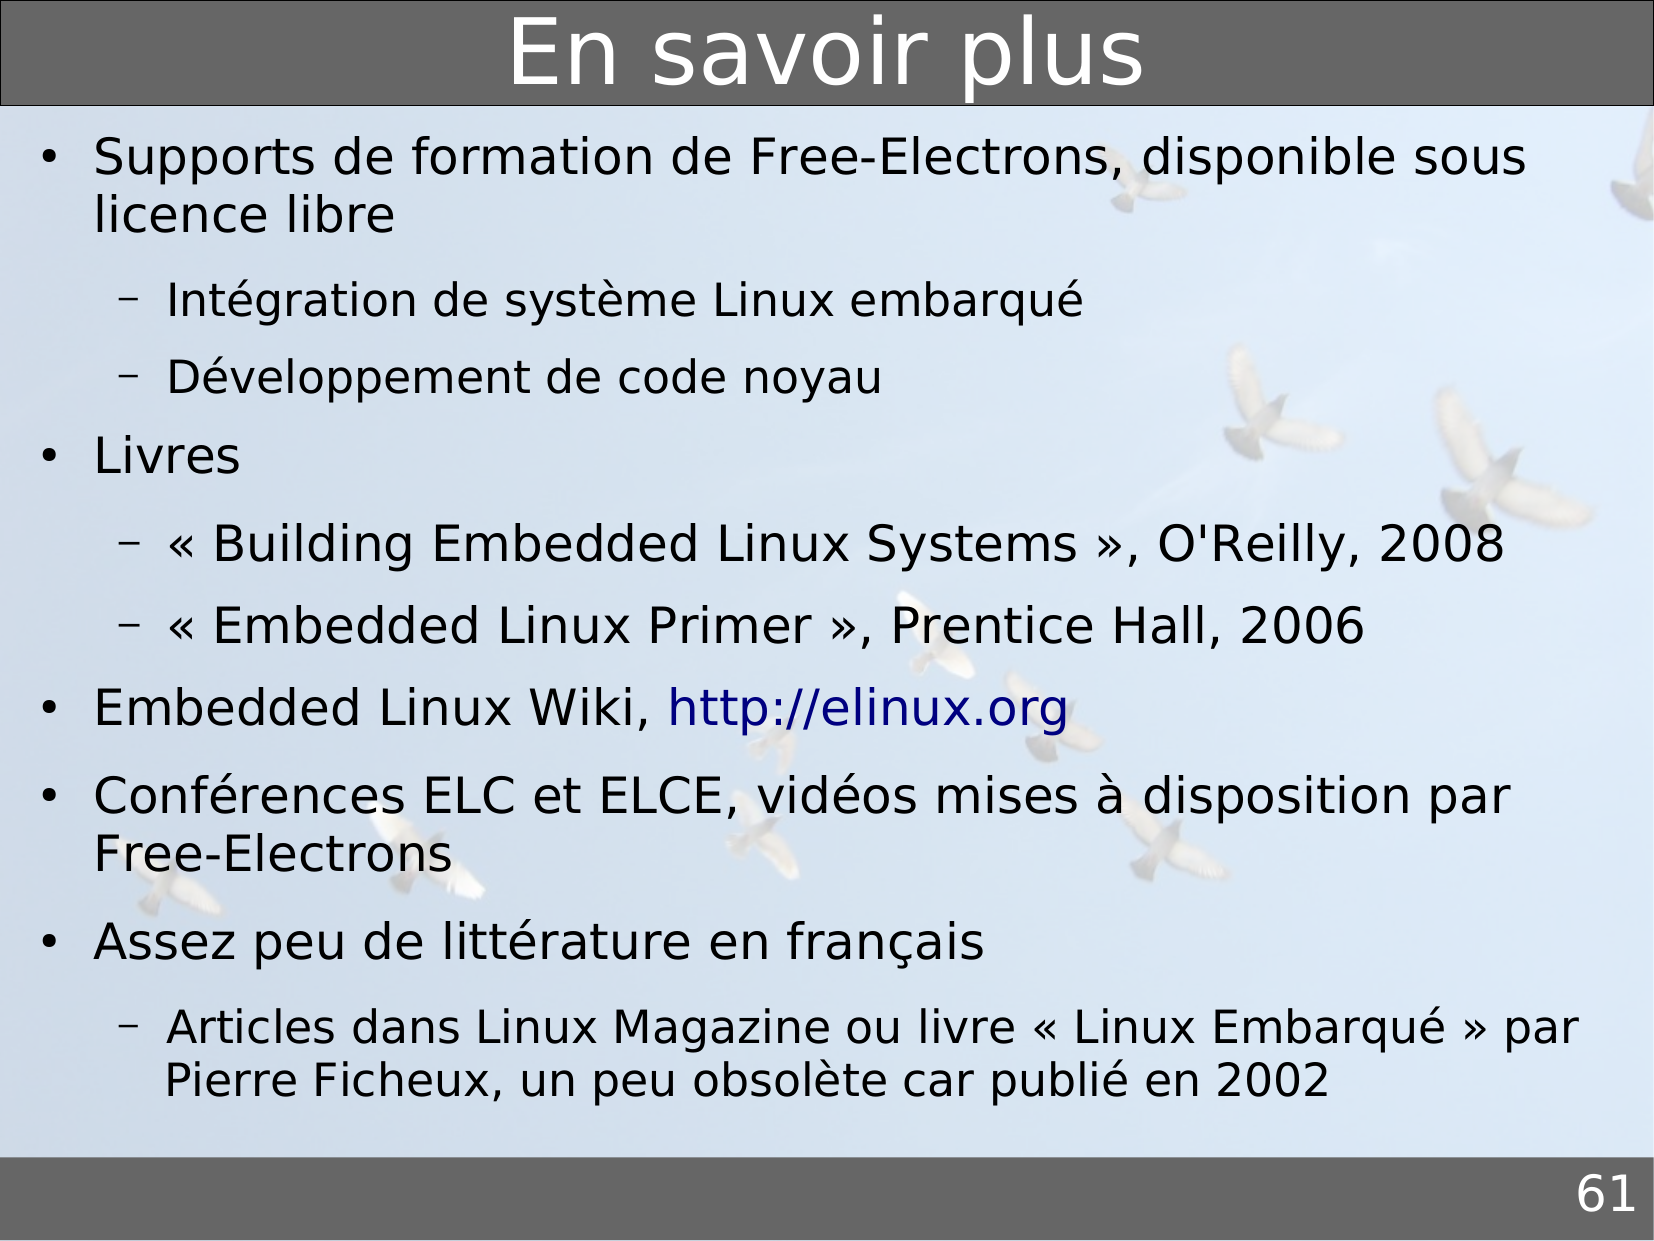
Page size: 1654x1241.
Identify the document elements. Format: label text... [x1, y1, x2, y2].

title En savoir plus [0, 0, 1654, 107]
list Supports de formation de Free-Electrons, disponible sous licence libre Intégration de système Linux embarqué Développement de code noyau Livres « Building Embedded Linux Systems », O'Reilly, 2008 « Embedded Linux Primer », Prentice Hall, 2006 Embedded Linux Wiki, http://elinux.org Conférences ELC et ELCE, vidéos mises à disposition par Free-Electrons Assez peu de littérature en français Articles dans Linux Magazine ou livre « Linux Embarqué » par Pierre Ficheux, un peu obsolète car publié en 2002 [22, 127, 1634, 1108]
